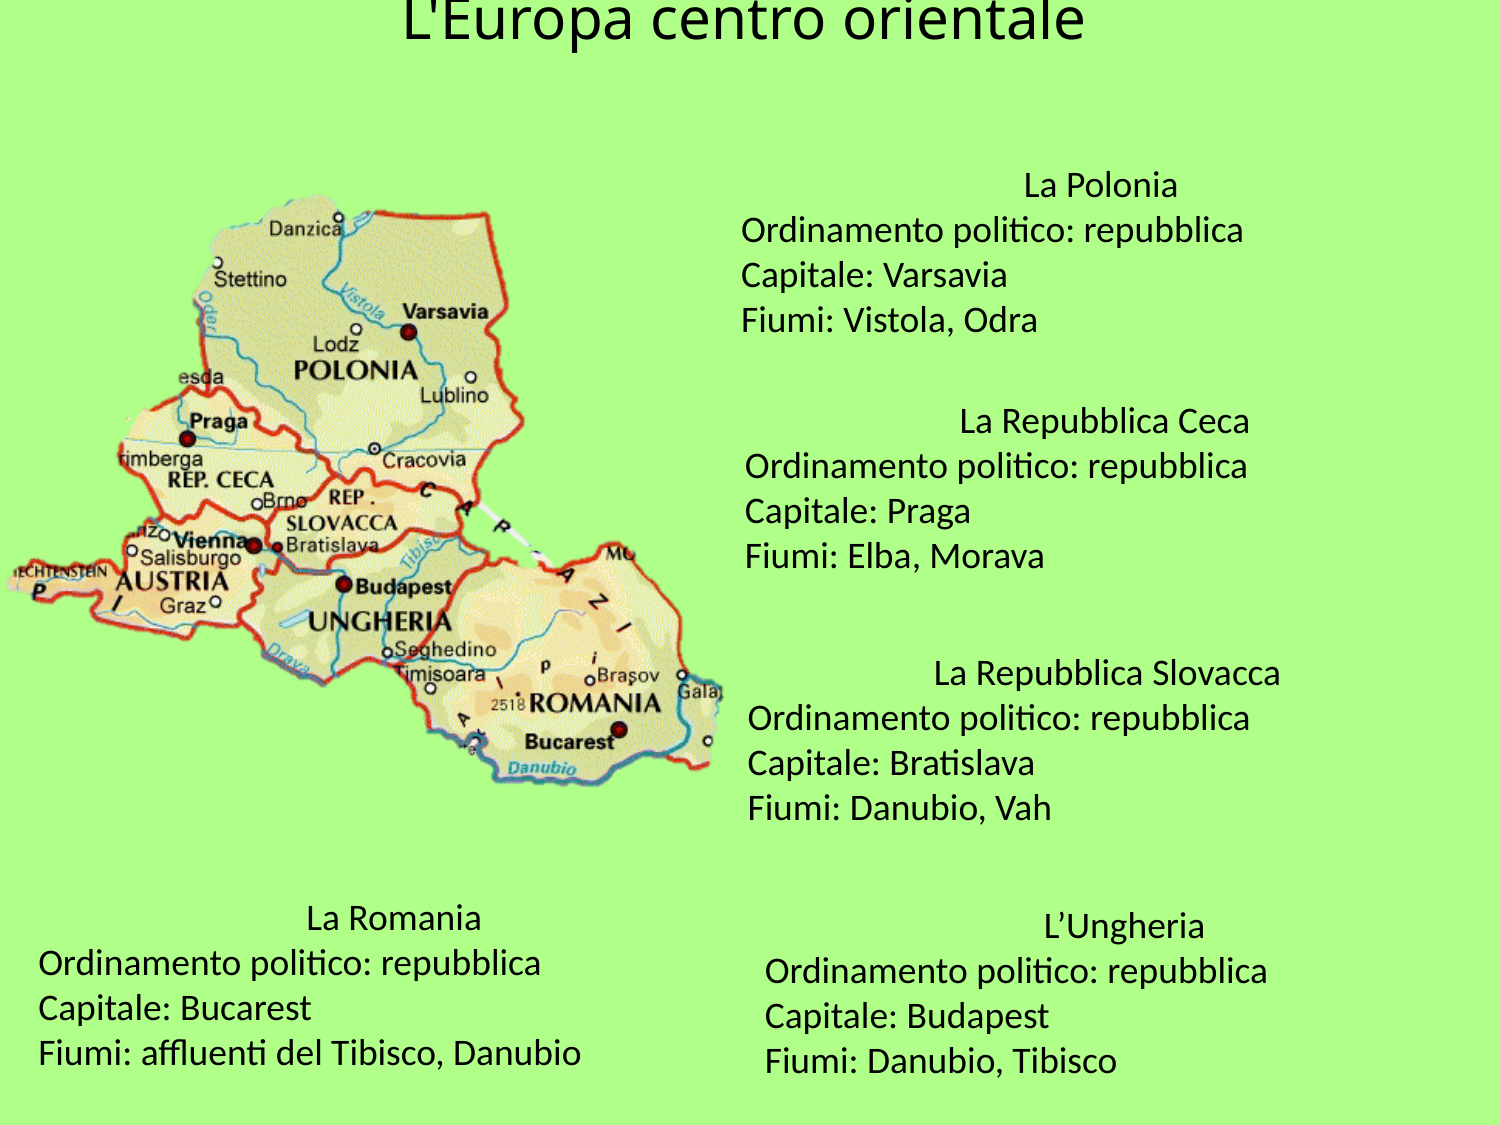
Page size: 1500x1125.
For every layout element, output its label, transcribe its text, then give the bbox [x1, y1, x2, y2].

text_box L’Ungheria Ordinamento politico: repubblica Capitale: Budapest Fiumi: Danubio, Tibisco [749, 893, 1500, 1089]
text_box La Polonia Ordinamento politico: repubblica Capitale: Varsavia Fiumi: Vistola, Odra [726, 152, 1477, 348]
title L'Europa centro orientale [76, 0, 1427, 152]
text_box La Repubblica Slovacca Ordinamento politico: repubblica Capitale: Bratislava Fiumi: Danubio, Vah [732, 640, 1483, 893]
picture [0, 127, 809, 870]
text_box La Repubblica Ceca Ordinamento politico: repubblica Capitale: Praga Fiumi: Elba, Morava [730, 389, 1481, 584]
text_box La Romania Ordinamento politico: repubblica Capitale: Bucarest Fiumi: affluenti del Tibisco, Danubio [23, 885, 774, 1081]
